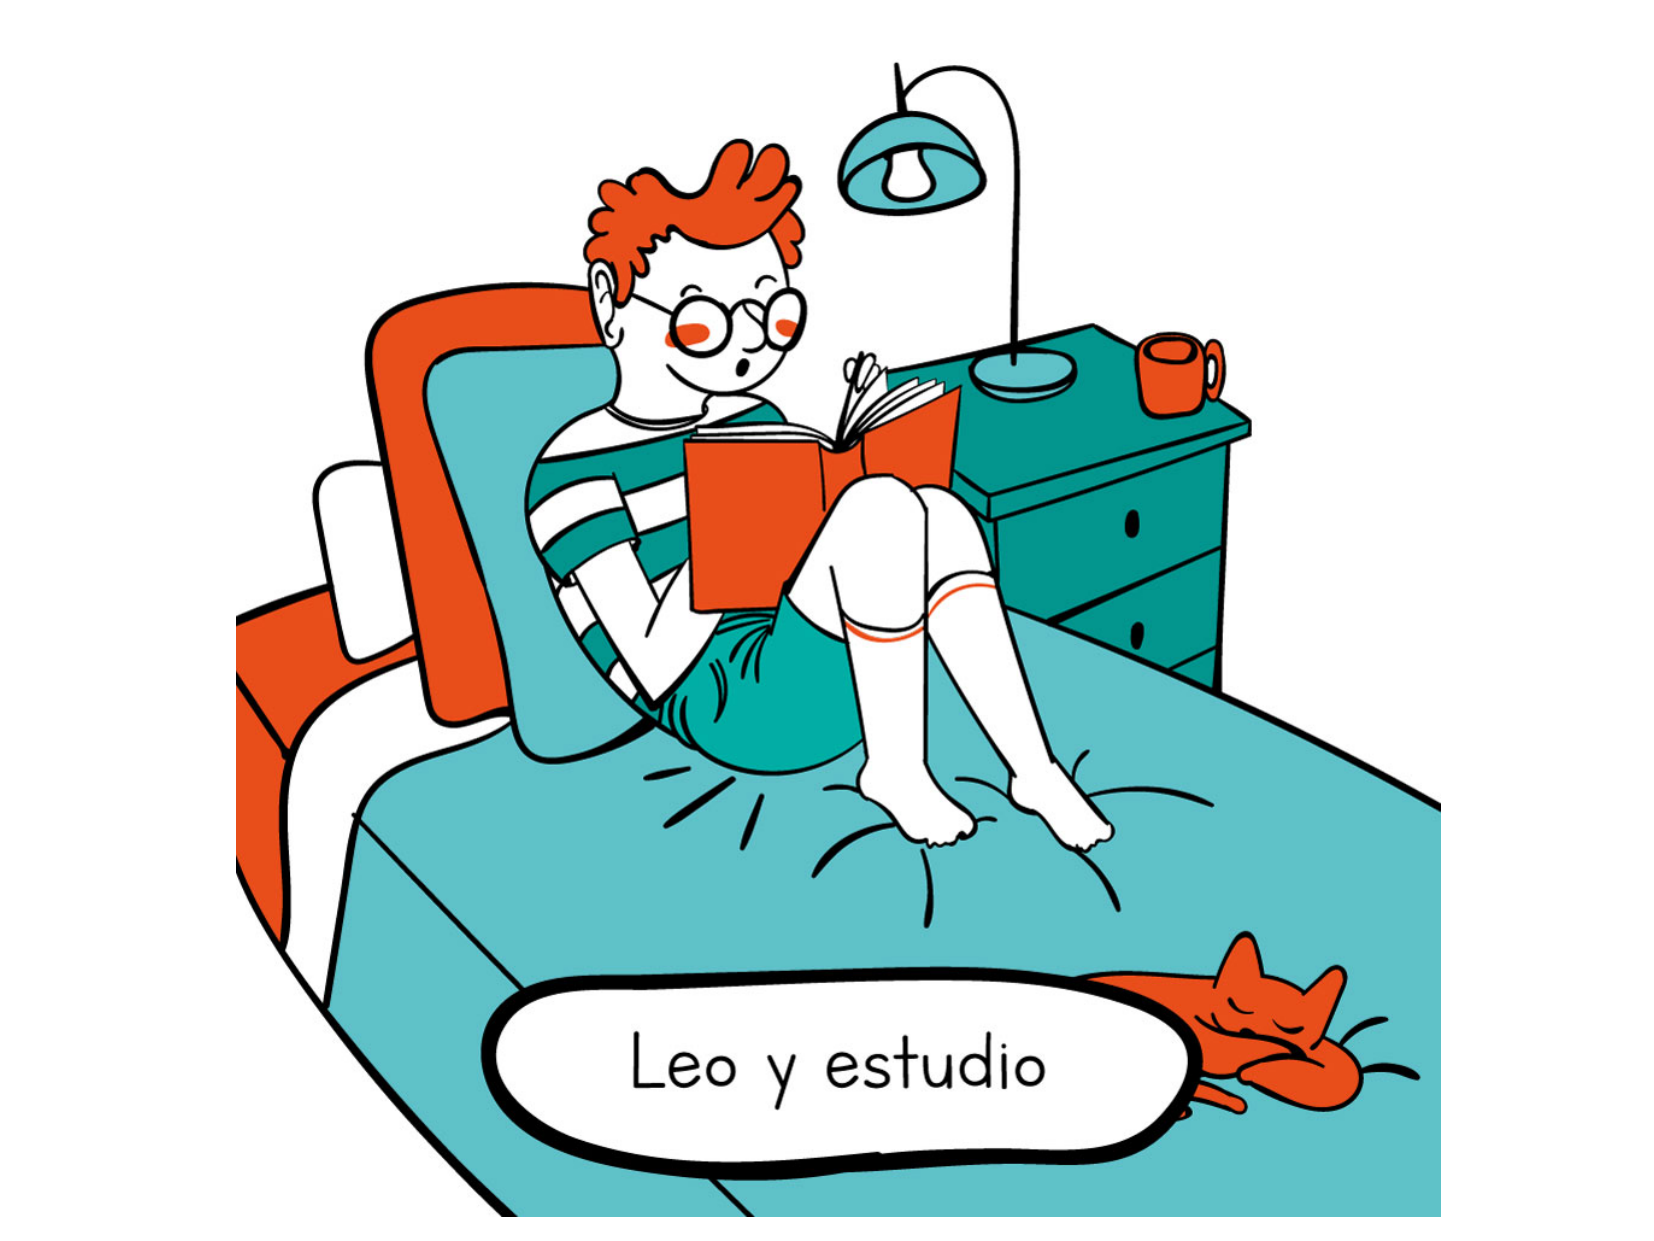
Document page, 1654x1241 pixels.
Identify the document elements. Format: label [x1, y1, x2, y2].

picture [236, 11, 1441, 1217]
